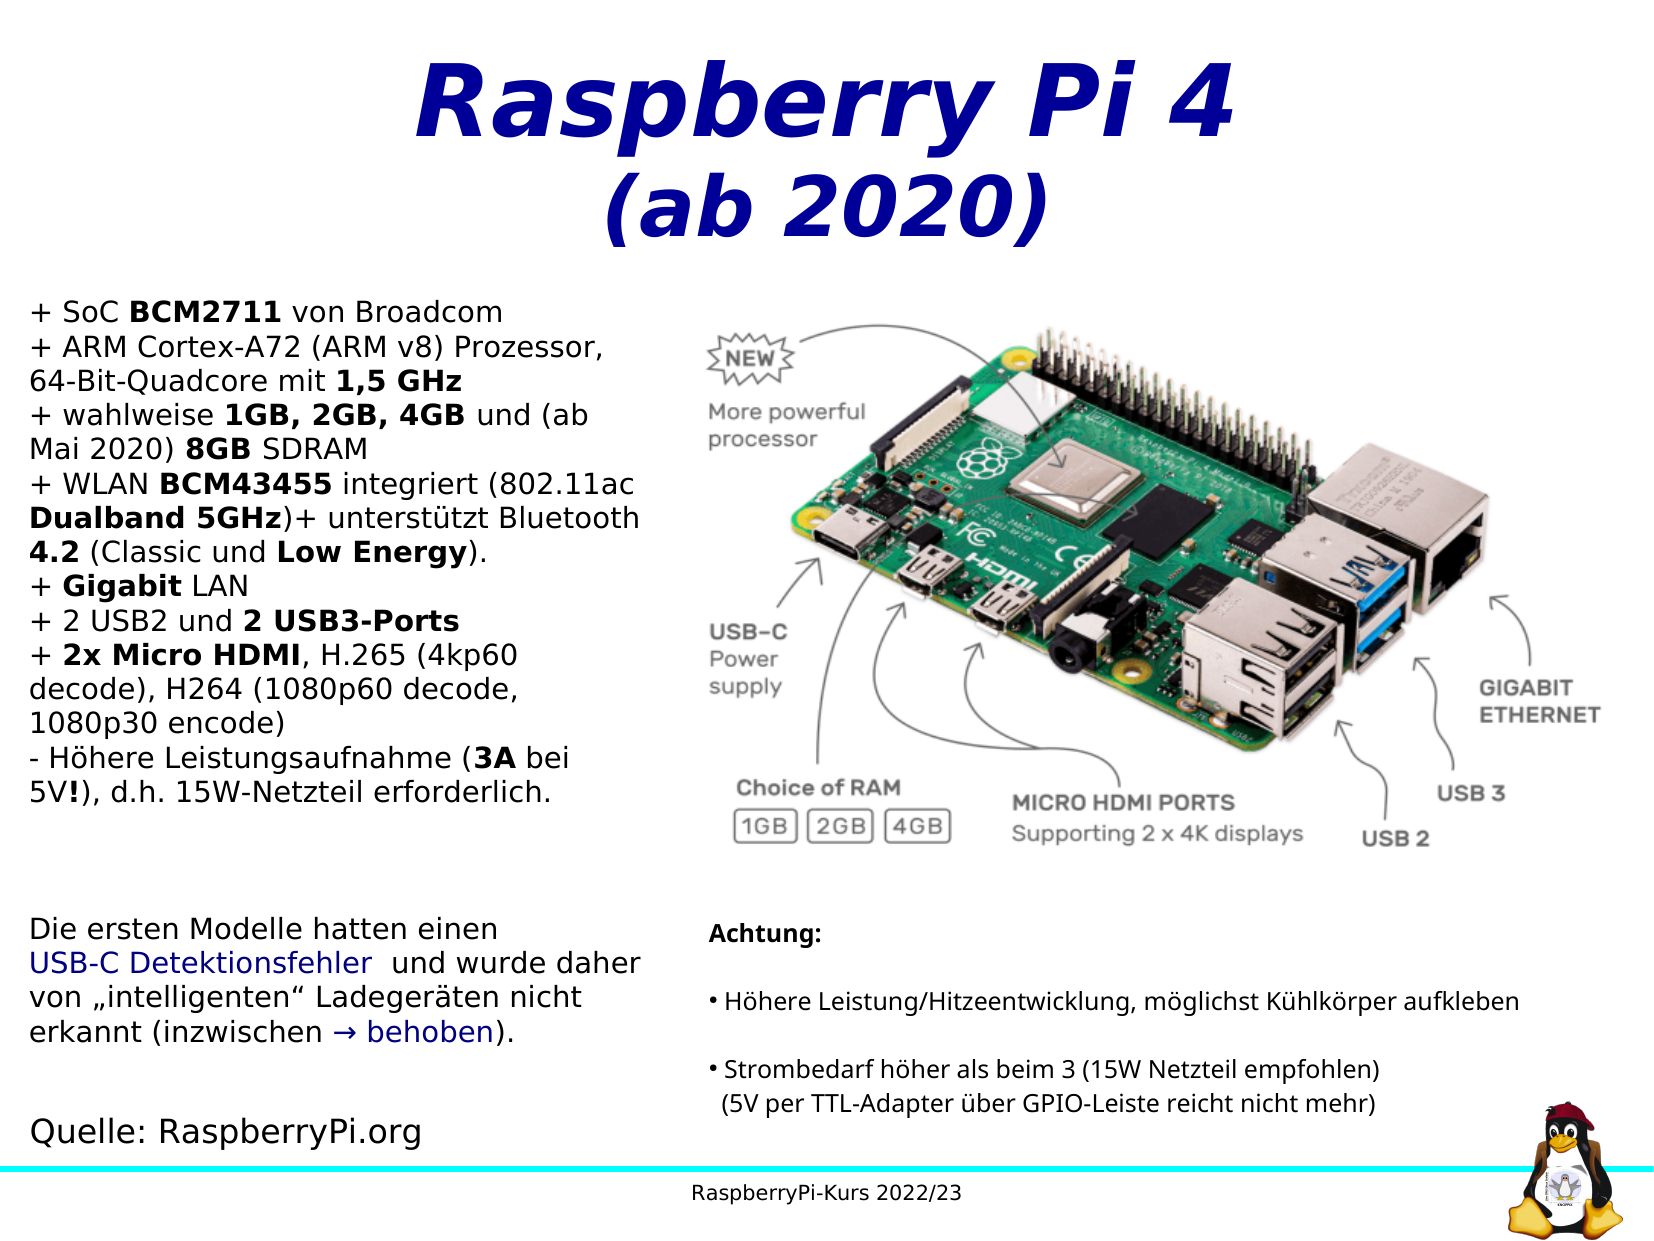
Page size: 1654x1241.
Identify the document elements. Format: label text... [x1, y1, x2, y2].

picture [649, 311, 1654, 857]
text_box Achtung: Höhere Leistung/Hitzeentwicklung, möglichst Kühlkörper aufkleben Strombedarf höher als beim 3 (15W Netzteil empfohlen) (5V per TTL-Adapter über GPIO-Leiste reicht nicht mehr) [708, 915, 1595, 1092]
text_box Quelle: RaspberryPi.org [29, 1113, 473, 1152]
list + SoC BCM2711 von Broadcom + ARM Cortex-A72 (ARM v8) Prozessor, 64-Bit-Quadcore mit 1,5 GHz + wahlweise 1GB, 2GB, 4GB und (ab Mai 2020) 8GB SDRAM + WLAN BCM43455 integriert (802.11ac Dualband 5GHz)+ unterstützt Bluetooth 4.2 (Classic und Low Energy). + Gigabit LAN + 2 USB2 und 2 USB3-Ports + 2x Micro HDMI, H.265 (4kp60 decode), H264 (1080p60 decode, 1080p30 encode) - Höhere Leistungsaufnahme (3A bei 5V!), d.h. 15W-Netzteil erforderlich. Die ersten Modelle hatten einen USB-C Detektionsfehler und wurde daher von „intelligenten“ Ladegeräten nicht erkannt (inzwischen → behoben). [28, 295, 650, 1052]
picture [1505, 1100, 1625, 1241]
title Raspberry Pi 4 (ab 2020) [121, 33, 1534, 267]
